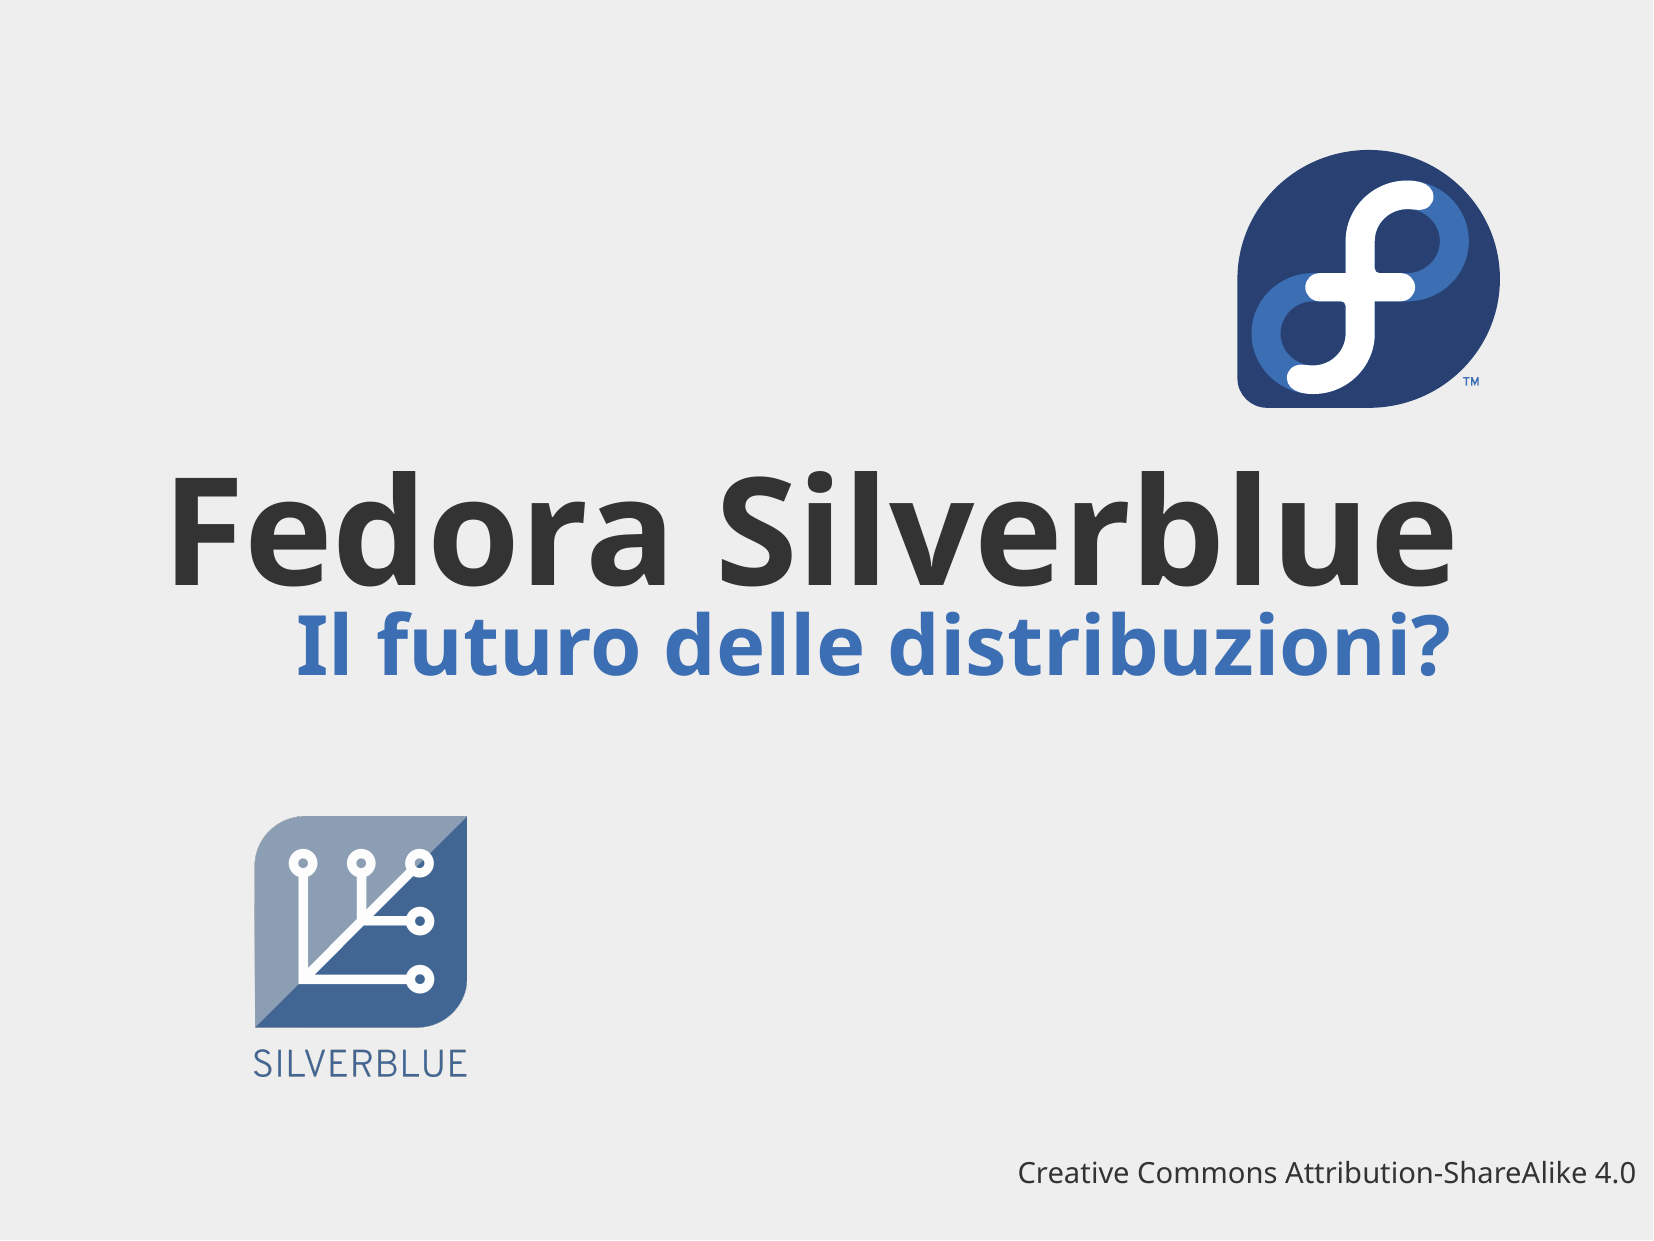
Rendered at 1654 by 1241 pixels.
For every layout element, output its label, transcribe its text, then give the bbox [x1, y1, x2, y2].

picture [254, 816, 467, 1077]
text_box Creative Commons Attribution-ShareAlike 4.0 [36, 1144, 1652, 1240]
picture [1237, 149, 1500, 408]
text_box Fedora Silverblue [37, 417, 1475, 616]
subtitle Il futuro delle distribuzioni? [27, 541, 1453, 745]
